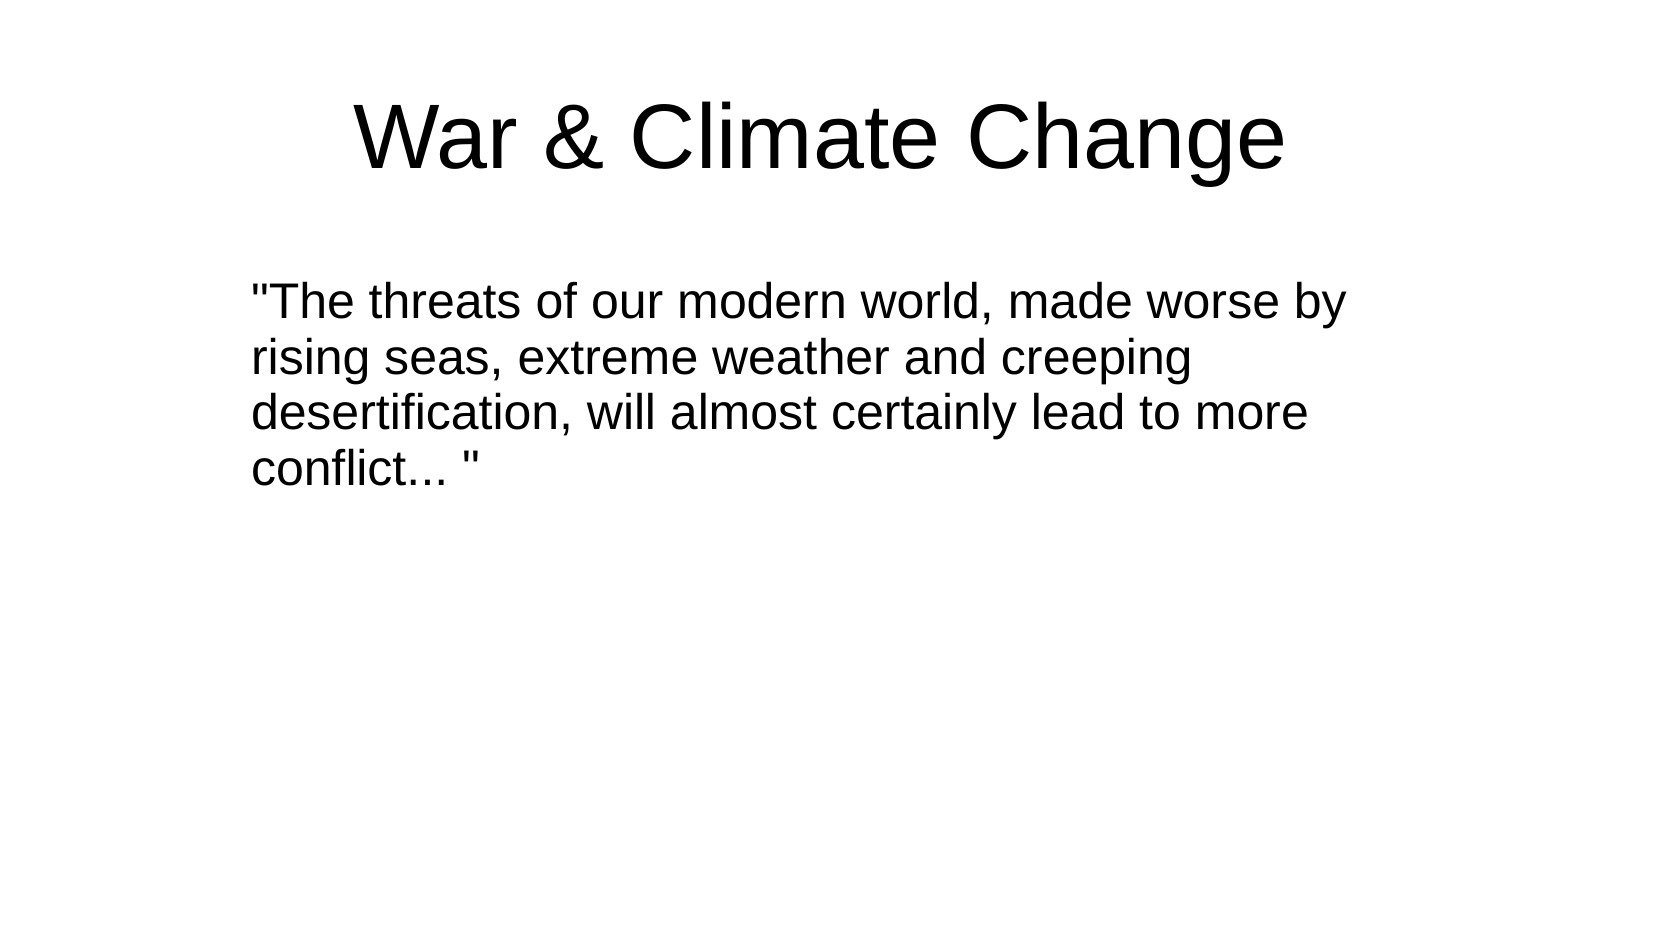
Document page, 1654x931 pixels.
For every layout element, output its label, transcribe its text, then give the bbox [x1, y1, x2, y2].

title War & Climate Change [76, 59, 1565, 215]
text_box "The threats of our modern world, made worse by rising seas, extreme weather and creeping desertification, will almost certainly lead to more conflict... " [236, 265, 1374, 591]
